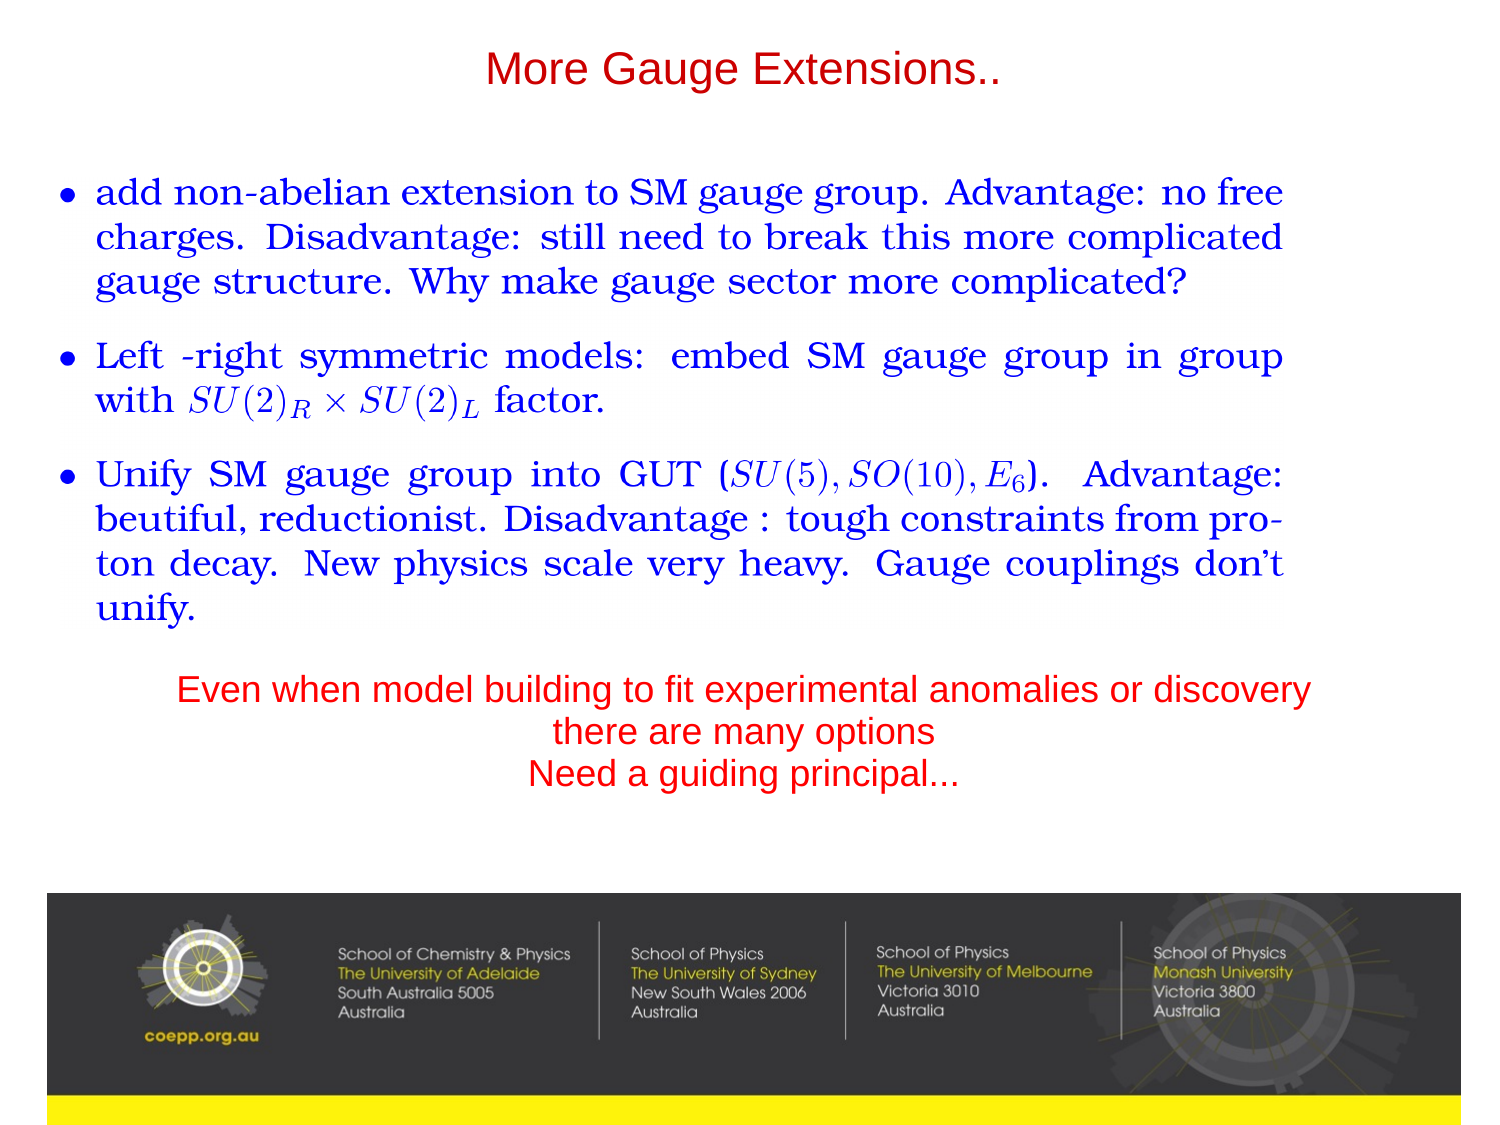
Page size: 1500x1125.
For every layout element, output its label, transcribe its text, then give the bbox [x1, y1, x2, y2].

text_box More Gauge Extensions.. [23, 35, 1477, 116]
text_box Even when model building to fit experimental anomalies or discovery there are many options Need a guiding principal... [129, 661, 1359, 803]
picture [60, 177, 1284, 629]
picture [47, 893, 1461, 1125]
